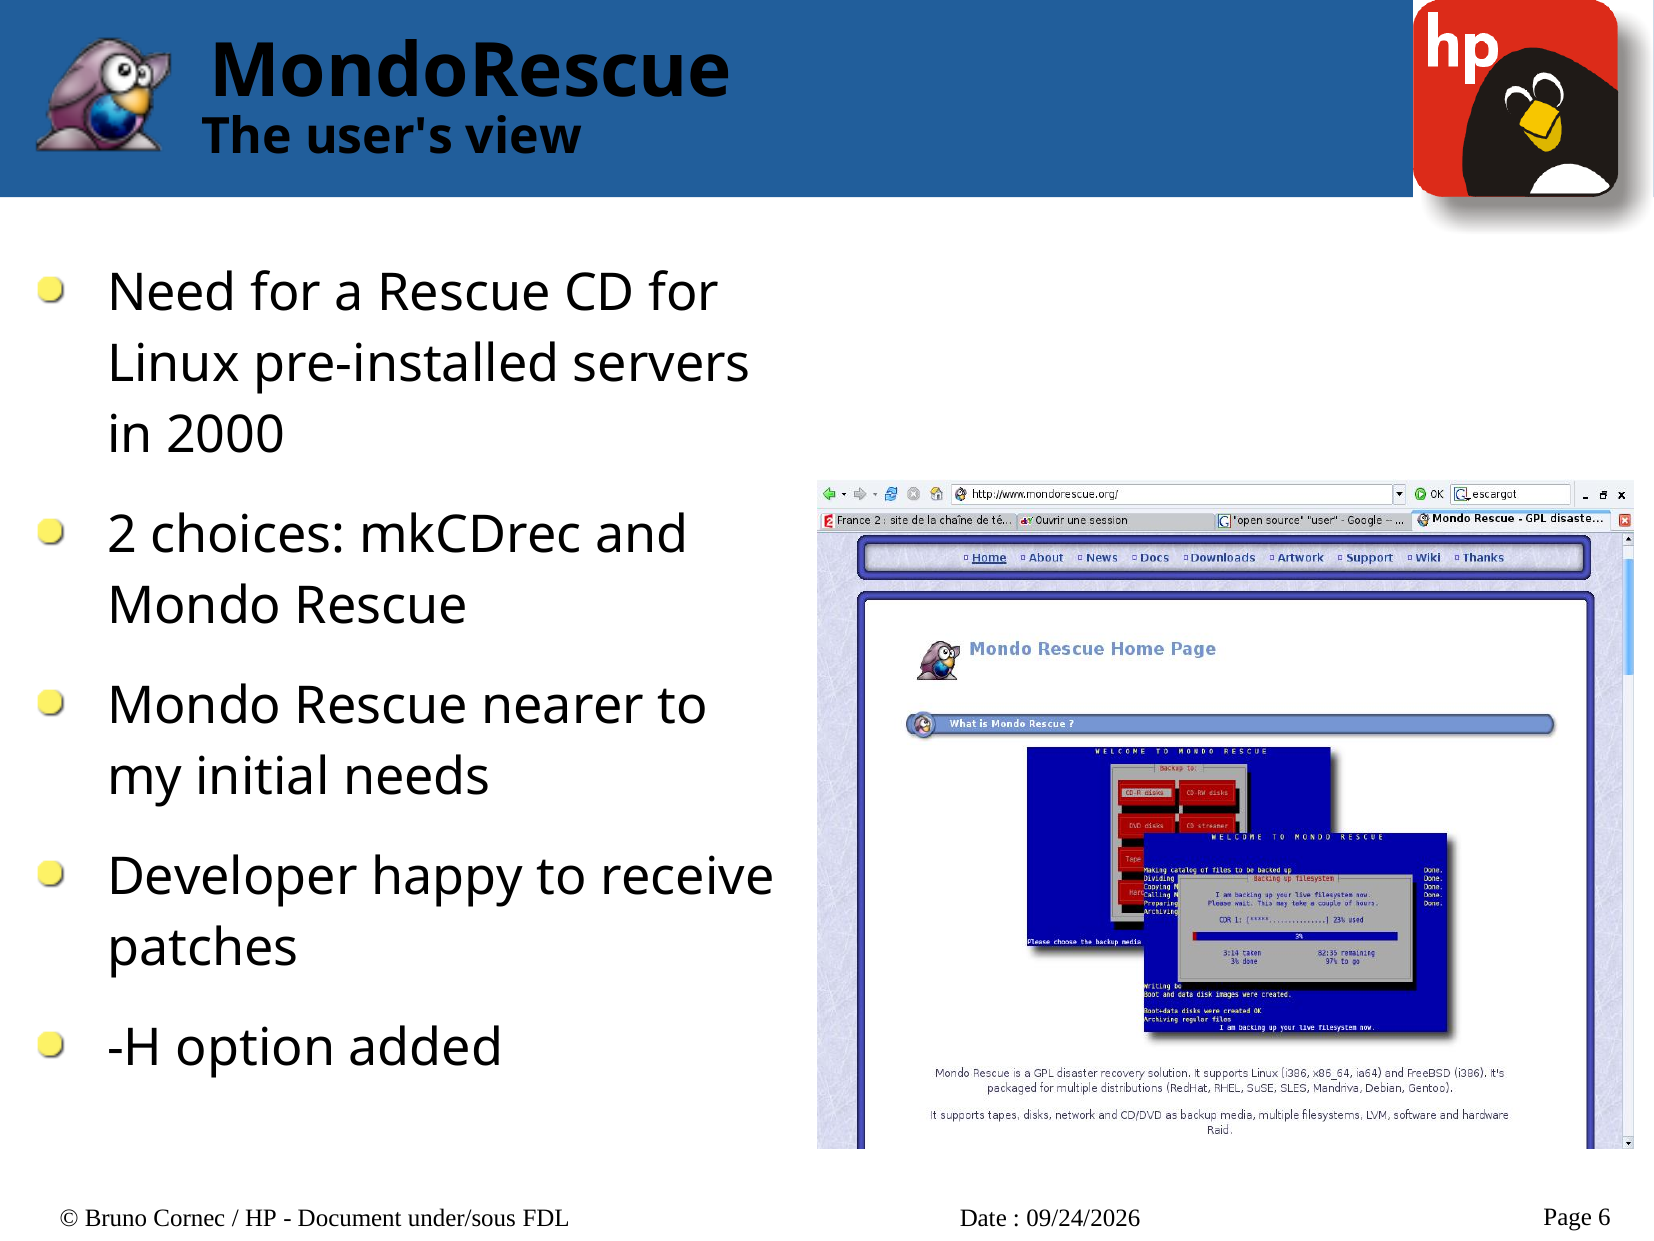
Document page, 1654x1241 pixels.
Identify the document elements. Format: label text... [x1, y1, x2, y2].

picture [1413, 0, 1654, 235]
picture [817, 479, 1634, 1149]
picture [36, 1030, 67, 1061]
list Need for a Rescue CD for Linux pre-installed servers in 2000 2 choices: mkCDrec and Mondo Rescue Mondo Rescue nearer to my initial needs Developer happy to receive patches -H option added [24, 255, 780, 978]
title The user's view [201, 32, 1190, 241]
picture [0, 0, 211, 199]
